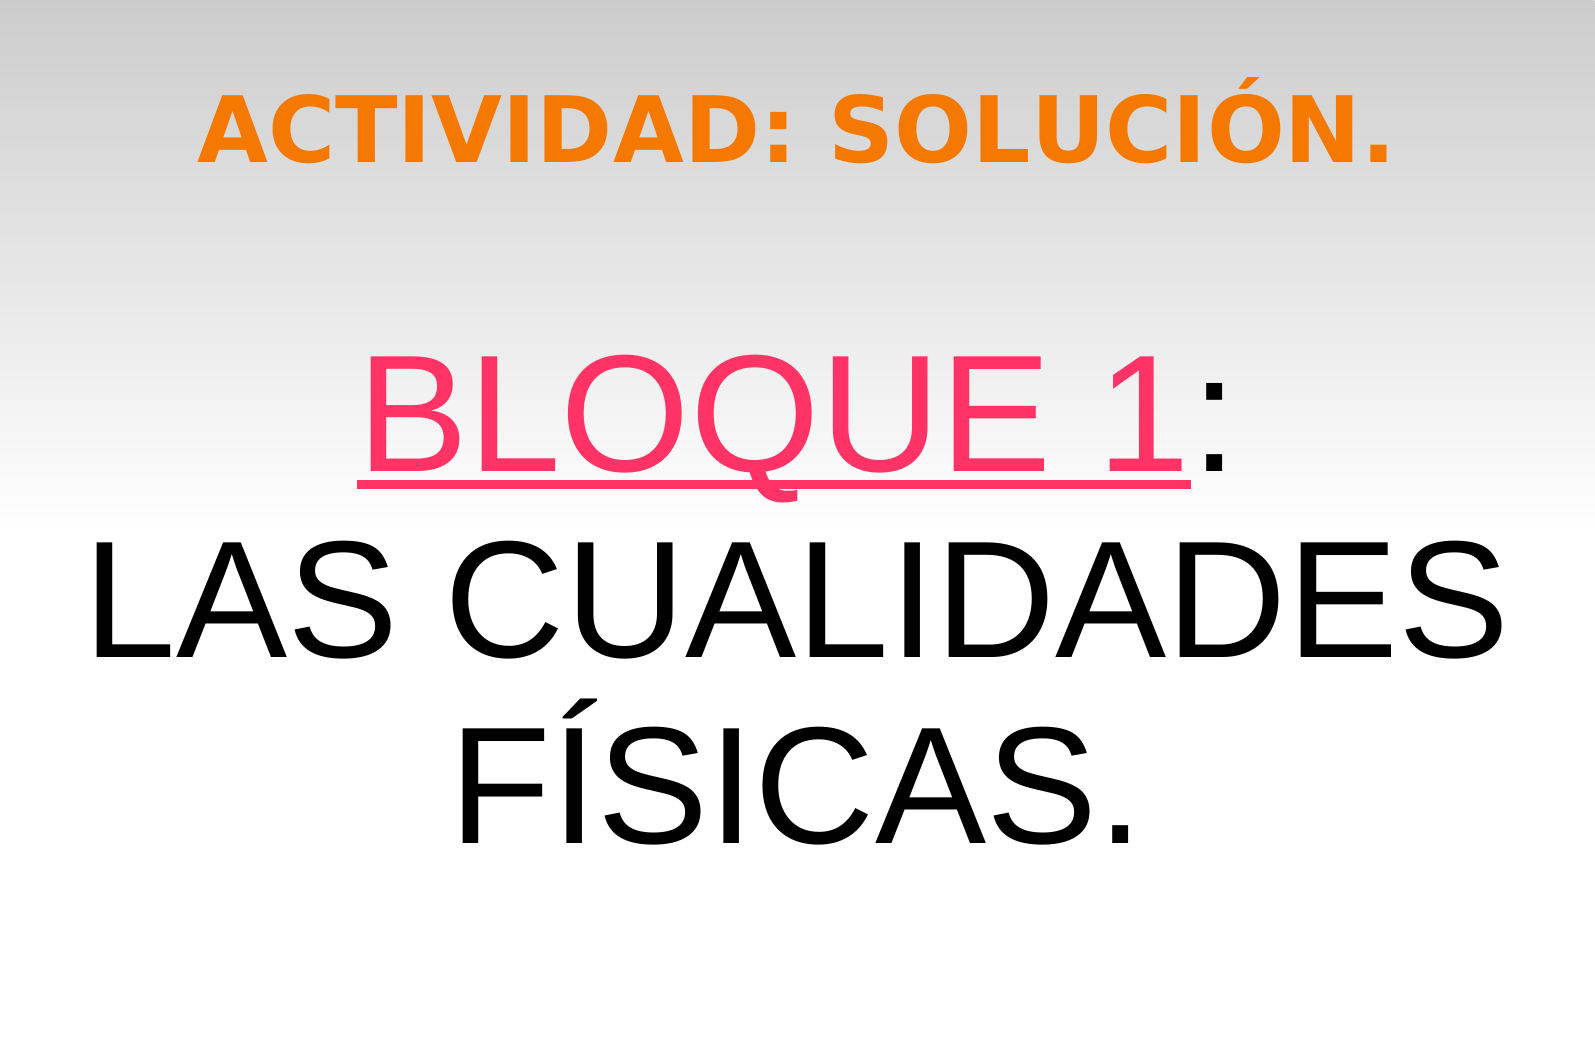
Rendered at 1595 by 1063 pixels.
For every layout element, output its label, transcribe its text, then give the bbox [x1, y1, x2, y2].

title ACTIVIDAD: SOLUCIÓN. [79, 42, 1515, 220]
subtitle BLOQUE 1: LAS CUALIDADES FÍSICAS. [79, 256, 1515, 943]
